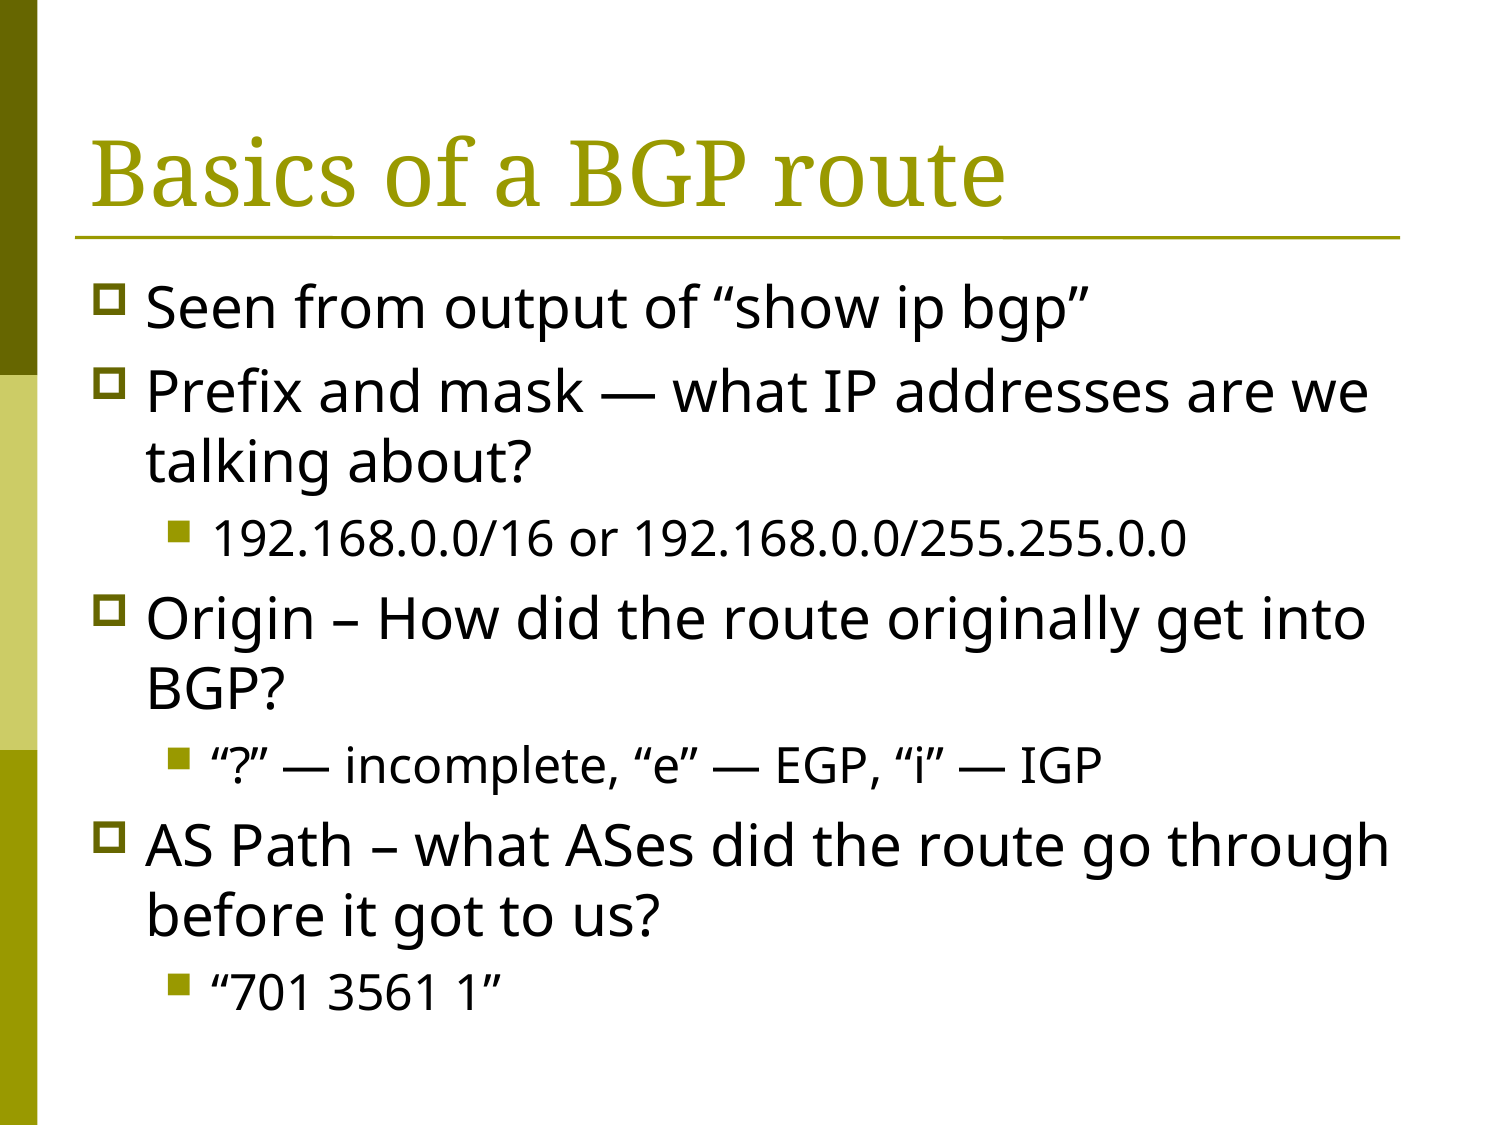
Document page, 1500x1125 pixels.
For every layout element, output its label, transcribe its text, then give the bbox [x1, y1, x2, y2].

list Seen from output of “show ip bgp” Prefix and mask — what IP addresses are we talking about? 192.168.0.0/16 or 192.168.0.0/255.255.0.0 Origin – How did the route originally get into BGP? “?” — incomplete, “e” — EGP, “i” — IGP AS Path – what ASes did the route go through before it got to us? “701 3561 1” [75, 262, 1426, 1101]
title Basics of a BGP route [75, 45, 1426, 233]
